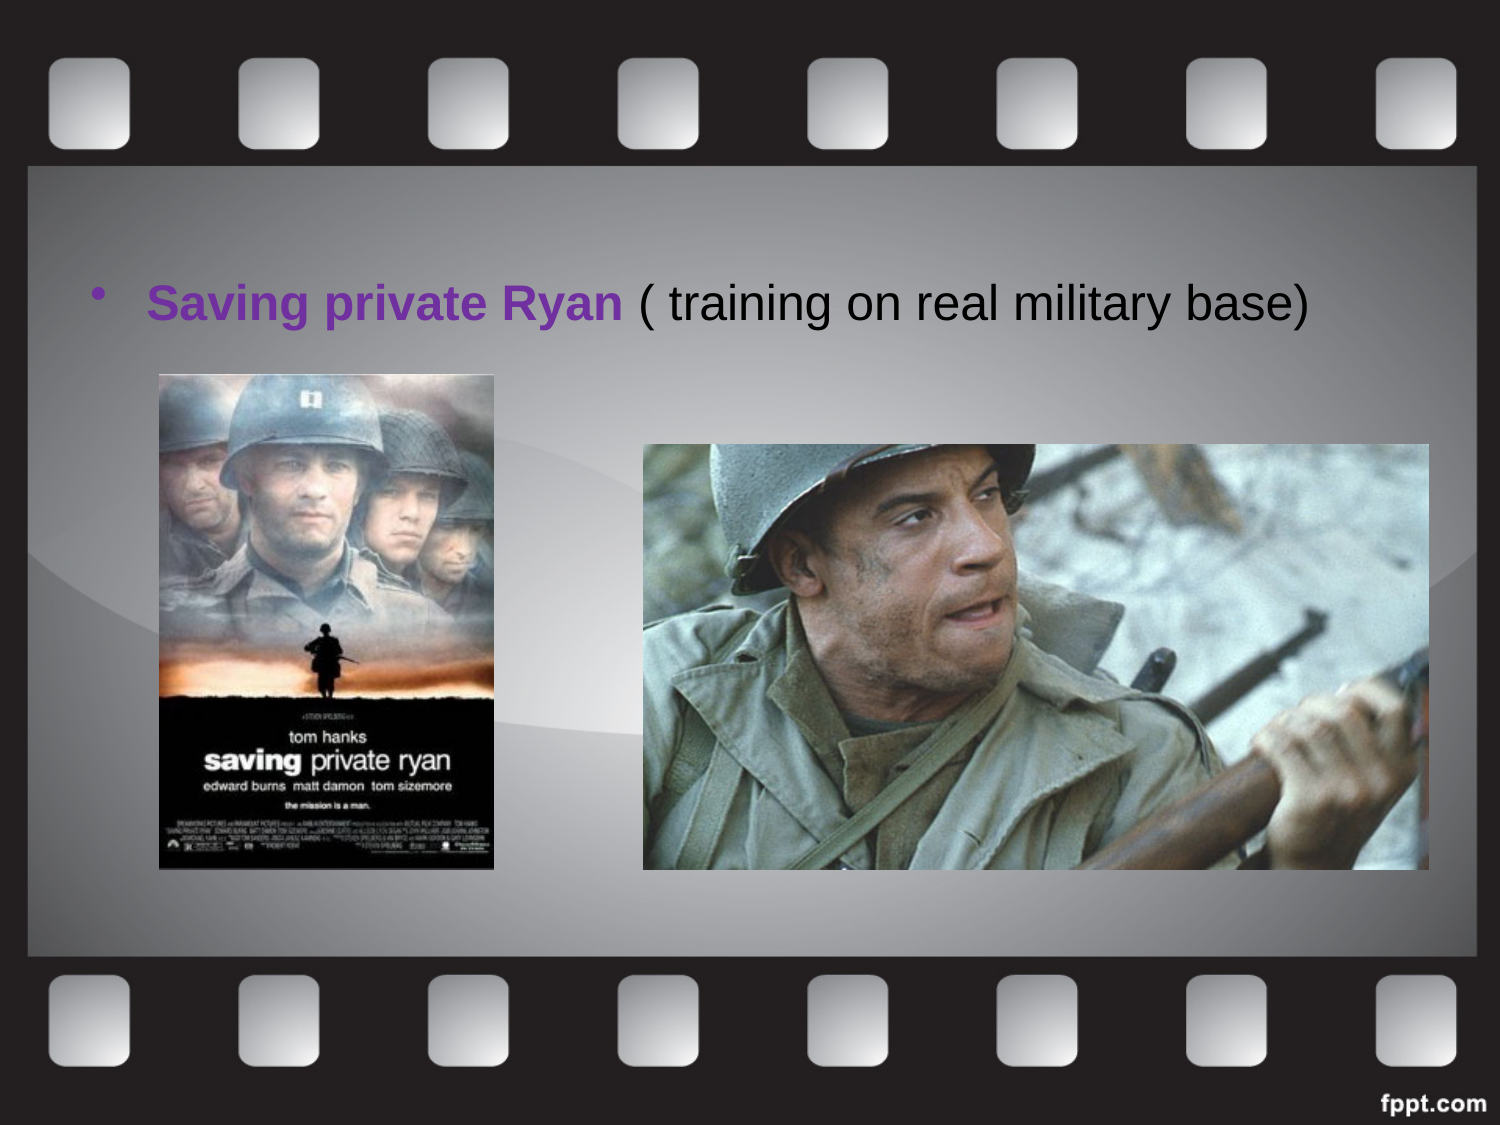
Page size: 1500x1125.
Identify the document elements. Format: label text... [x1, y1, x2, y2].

list Saving private Ryan ( training on real military base) [75, 262, 1425, 1005]
picture [0, 0, 1500, 1125]
